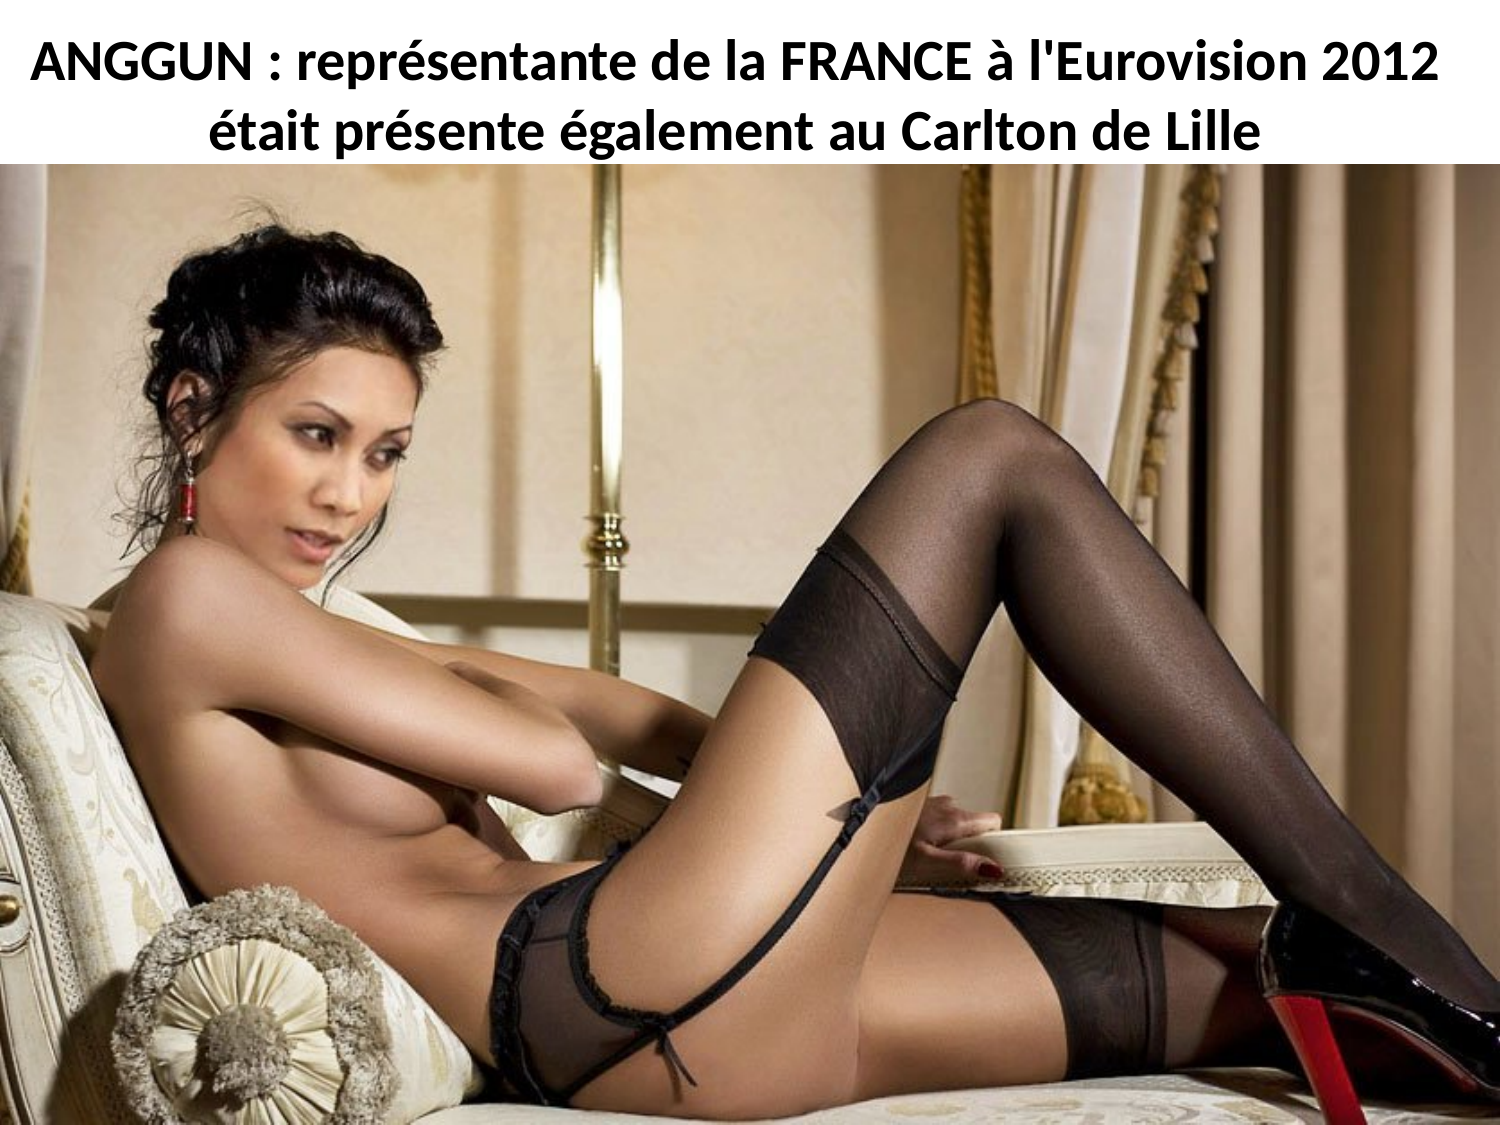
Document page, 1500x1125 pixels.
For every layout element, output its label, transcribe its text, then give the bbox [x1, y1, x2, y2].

title ANGGUN : représentante de la FRANCE à l'Eurovision 2012 était présente également au Carlton de Lille [0, 0, 1471, 185]
picture [0, 164, 1500, 1125]
